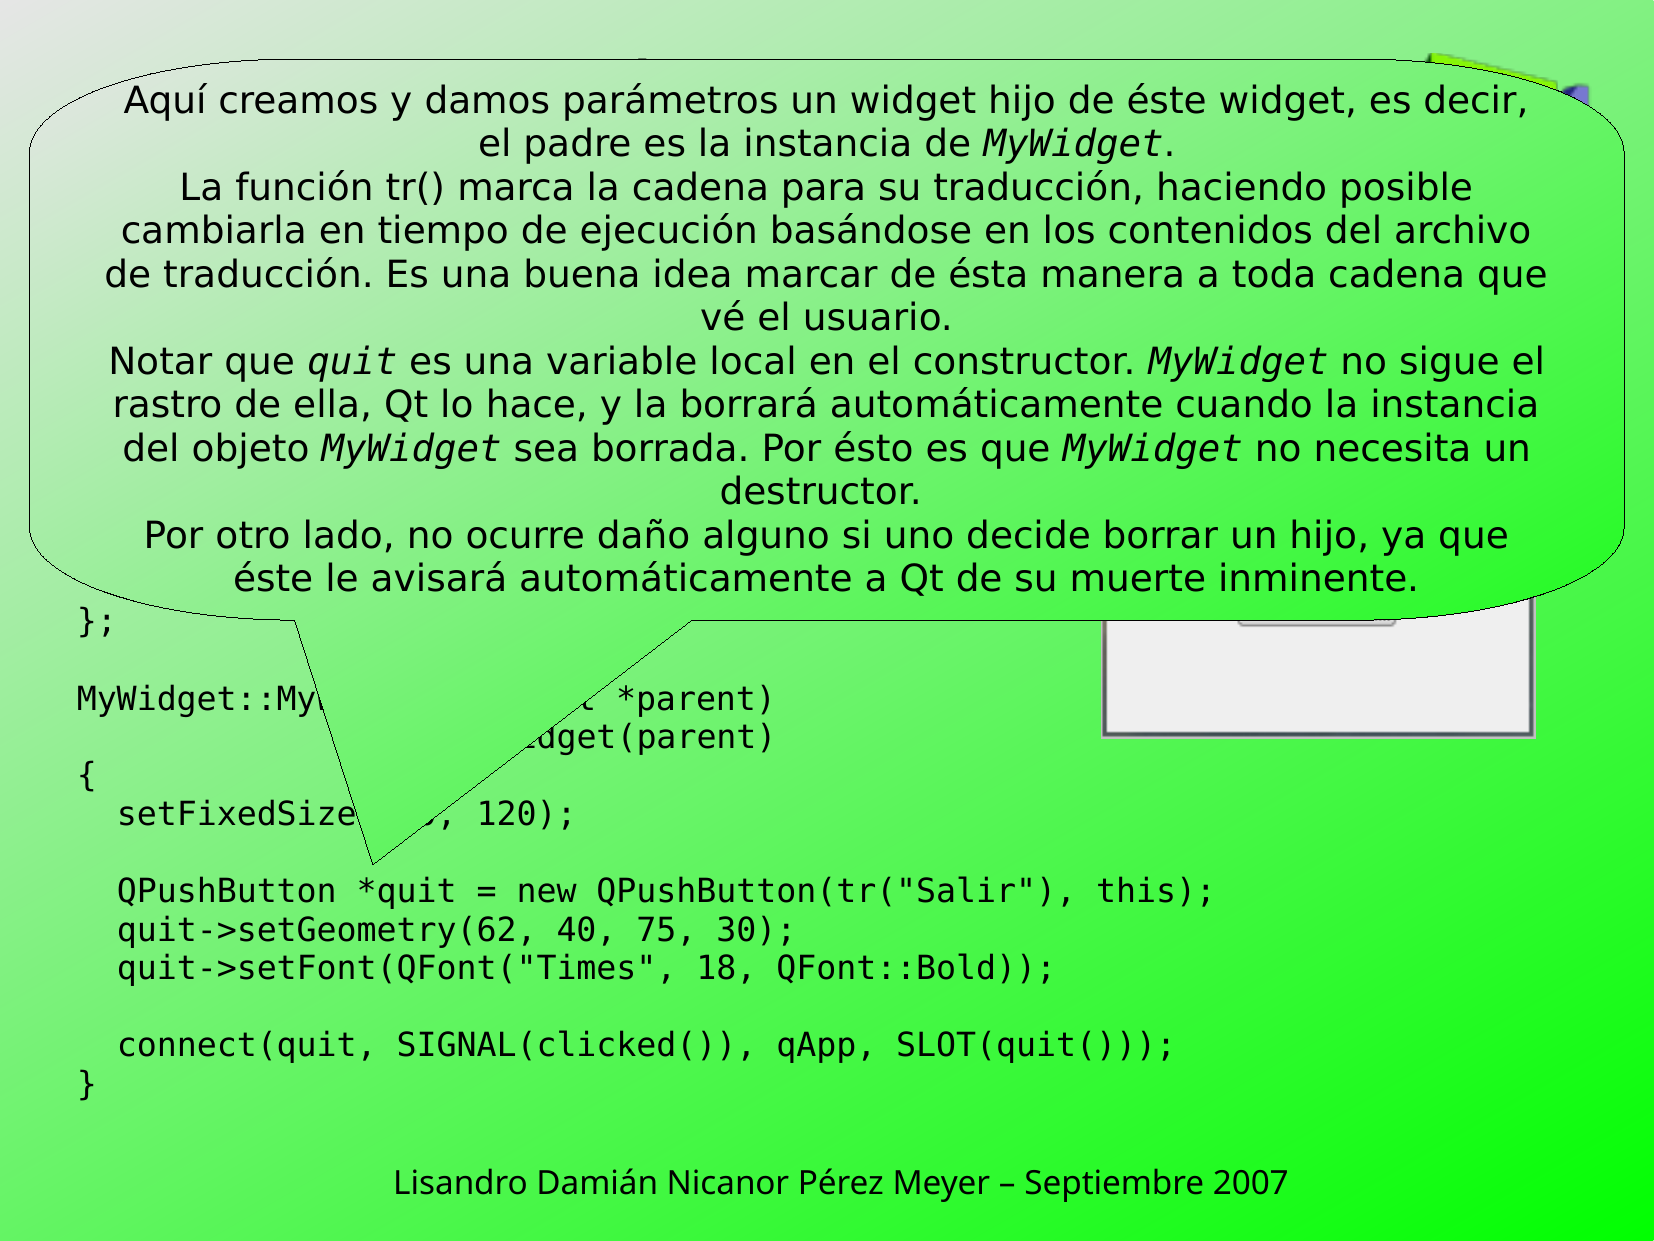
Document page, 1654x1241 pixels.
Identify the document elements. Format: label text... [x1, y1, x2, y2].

text_box Aquí creamos y damos parámetros un widget hijo de éste widget, es decir, el padre es la instancia de MyWidget. La función tr() marca la cadena para su traducción, haciendo posible cambiarla en tiempo de ejecución basándose en los contenidos del archivo de traducción. Es una buena idea marcar de ésta manera a toda cadena que vé el usuario. Notar que quit es una variable local en el constructor. MyWidget no sigue el rastro de ella, Qt lo hace, y la borrará automáticamente cuando la instancia del objeto MyWidget sea borrada. Por ésto es que MyWidget no necesita un destructor. Por otro lado, no ocurre daño alguno si uno decide borrar un hijo, ya que éste le avisará automáticamente a Qt de su muerte inminente. [29, 59, 1625, 865]
picture [1412, 53, 1595, 109]
subtitle #include <QApplication> #include <QFont> #include <QPushButton> #include <QWidget> class MyWidget : public QWidget { public: MyWidget(QWidget *parent = 0); }; MyWidget::MyWidget(QWidget *parent) : QWidget(parent) { setFixedSize(200, 120); QPushButton *quit = new QPushButton(tr("Salir"), this); quit->setGeometry(62, 40, 75, 30); quit->setFont(QFont("Times", 18, QFont::Bold)); connect(quit, SIGNAL(clicked()), qApp, SLOT(quit())); } [76, 581, 1565, 1103]
text_box Lisandro Damián Nicanor Pérez Meyer – Septiembre 2007 [88, 1151, 1595, 1213]
title Introducción al desarrollo multiplataforma con Qt 4 [147, 11, 1270, 74]
